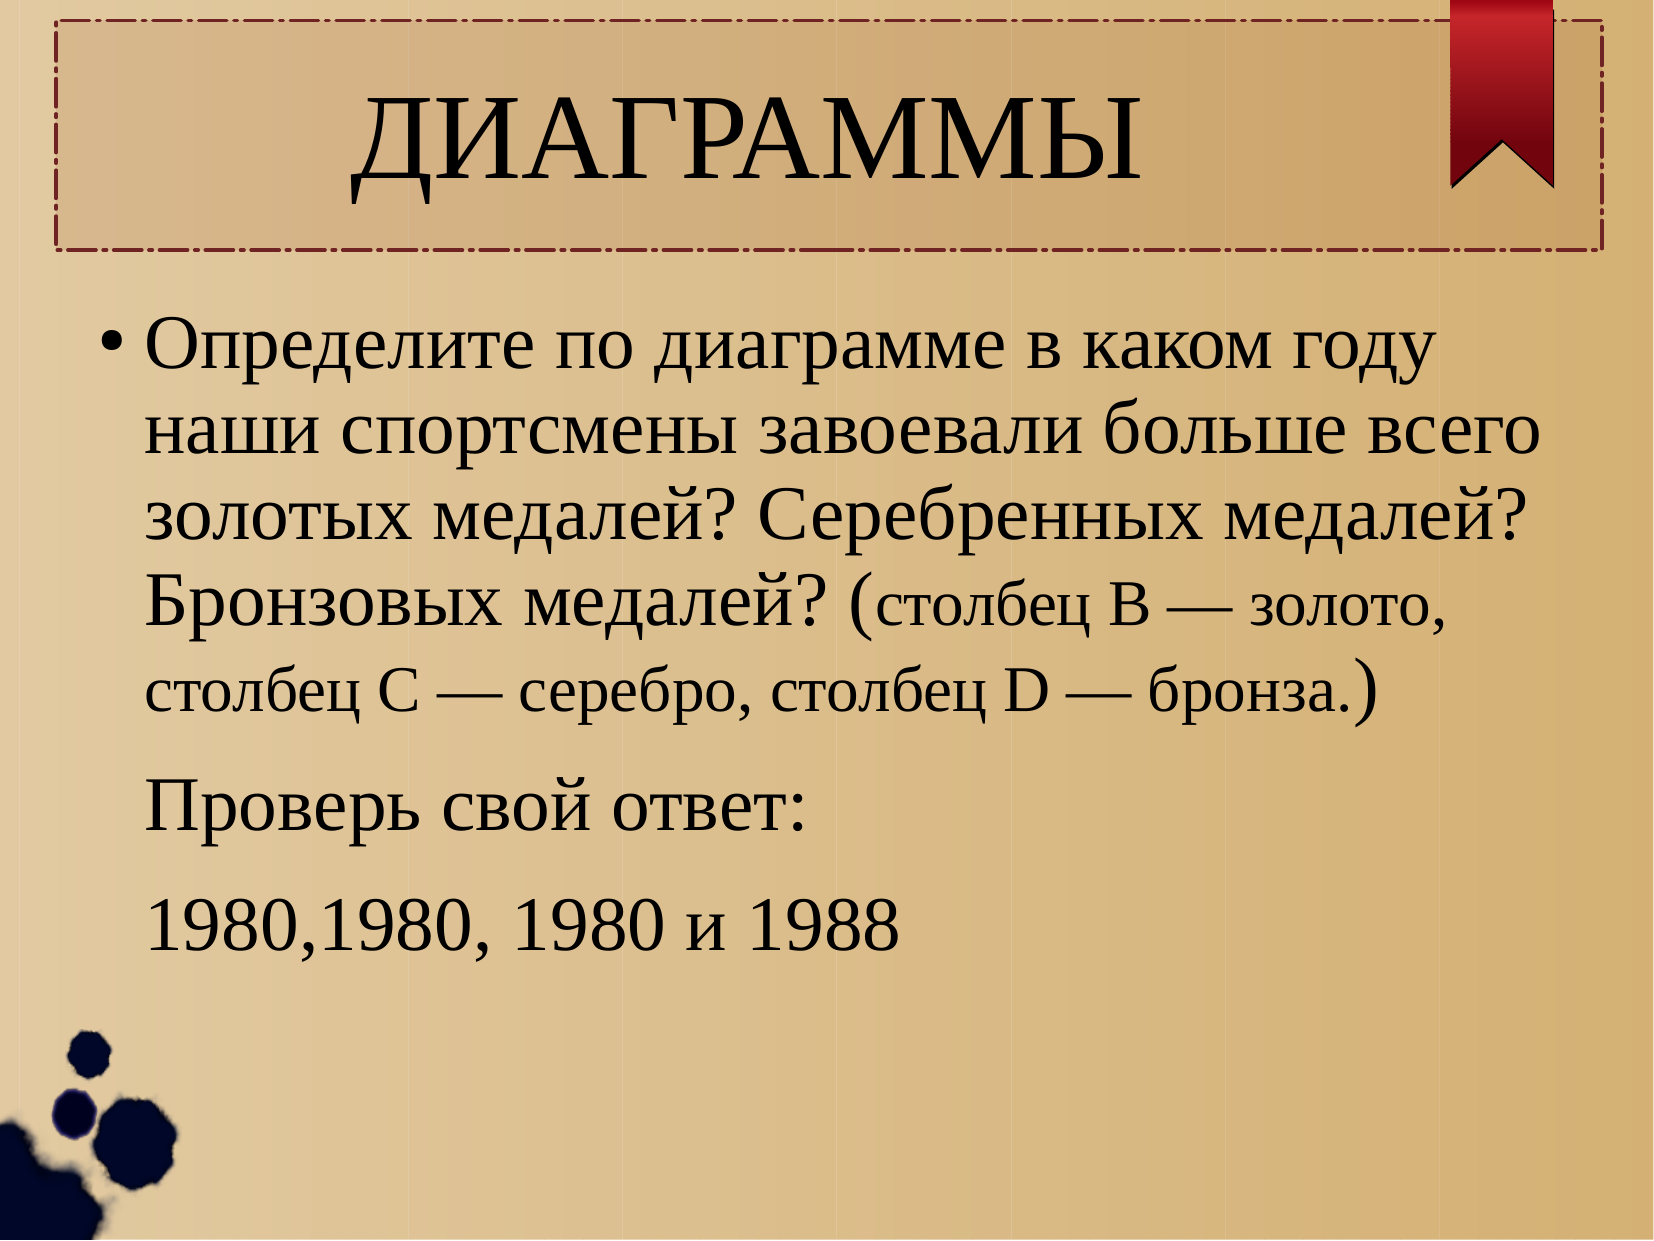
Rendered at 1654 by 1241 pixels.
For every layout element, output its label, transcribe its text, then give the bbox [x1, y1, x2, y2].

list Определите по диаграмме в каком году наши спортсмены завоевали больше всего золотых медалей? Серебренных медалей? Бронзовых медалей? (столбец В — золото, столбец С — серебро, столбец D — бронза.) Проверь свой ответ: 1980,1980, 1980 и 1988 [82, 299, 1571, 1019]
title ДИАГРАММЫ [82, 47, 1412, 229]
